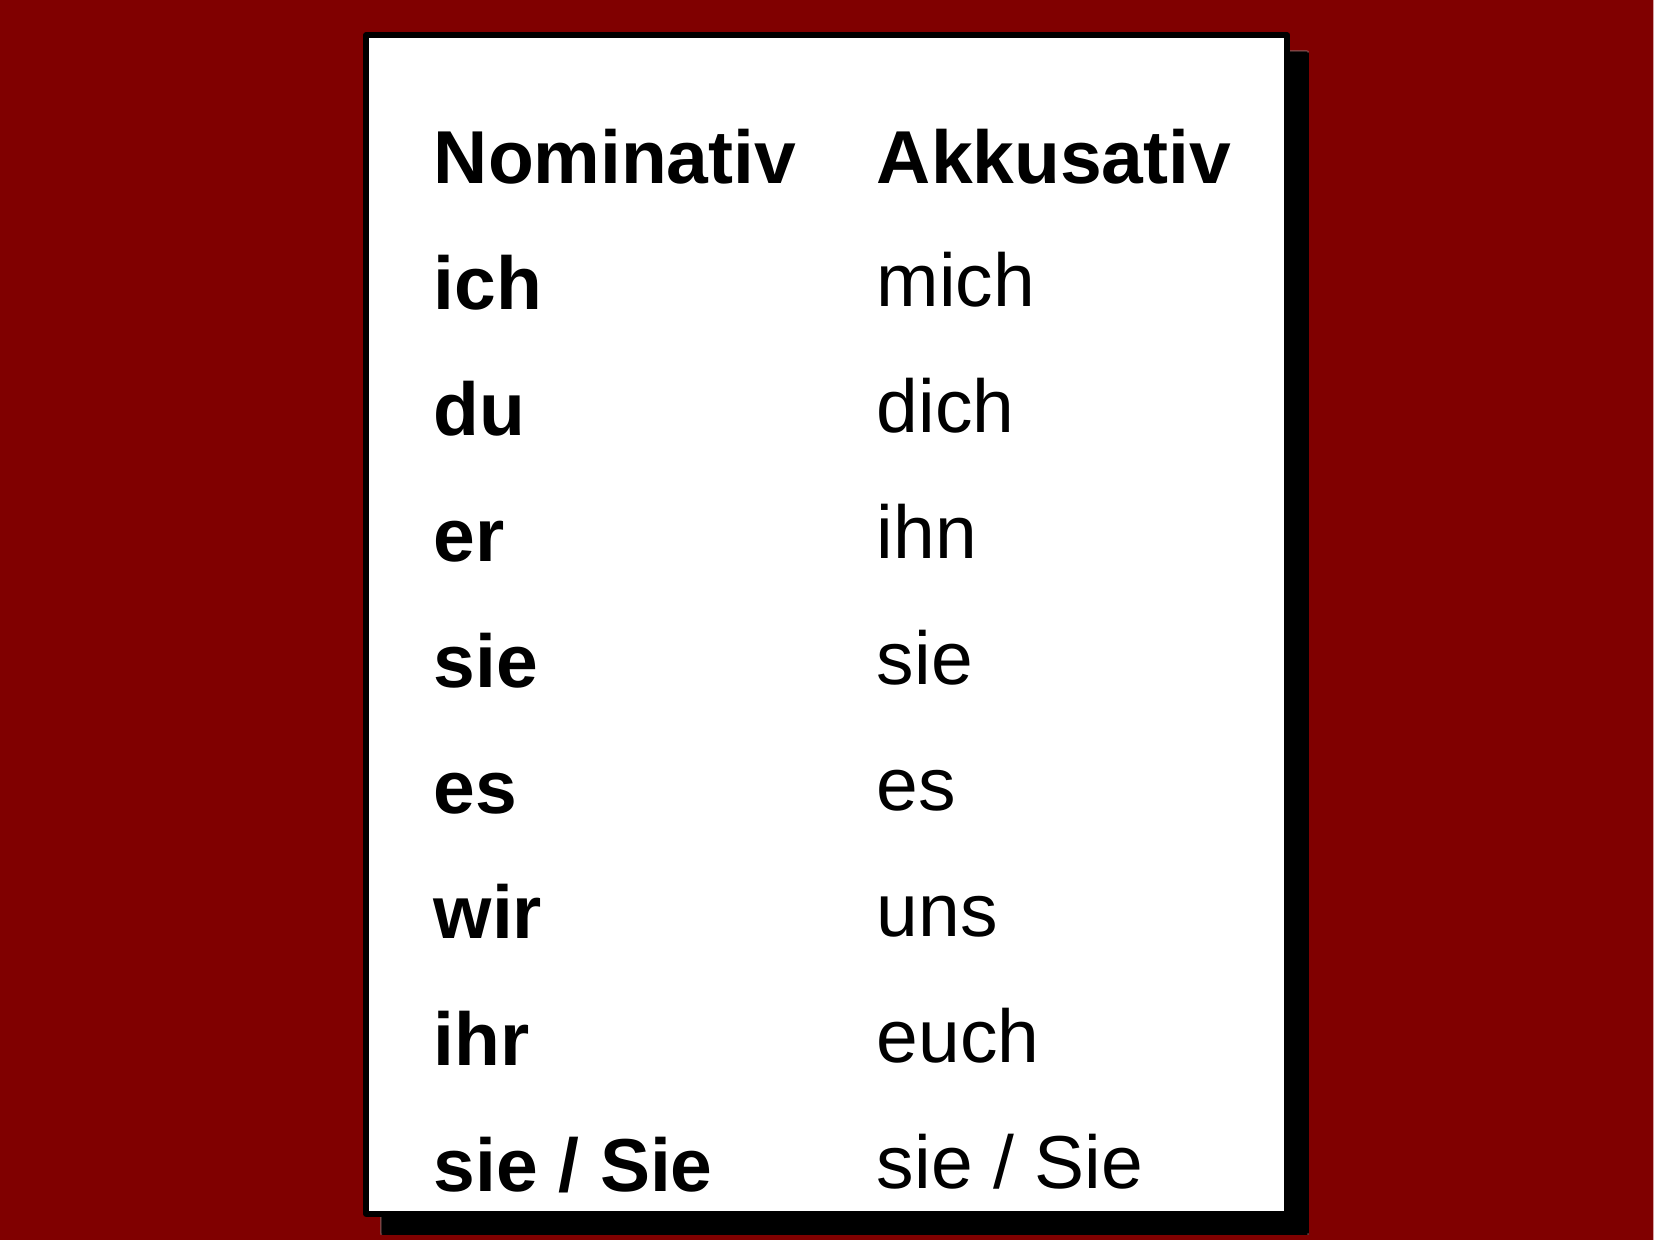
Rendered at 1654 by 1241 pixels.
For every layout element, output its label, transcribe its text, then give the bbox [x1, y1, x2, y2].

text_box mich dich ihn sie es uns euch sie / Sie [862, 188, 1229, 1170]
text_box Nominativ Akkusativ ich du er sie es wir ihr sie / Sie [419, 65, 1335, 1173]
text_box [366, 35, 1288, 1214]
